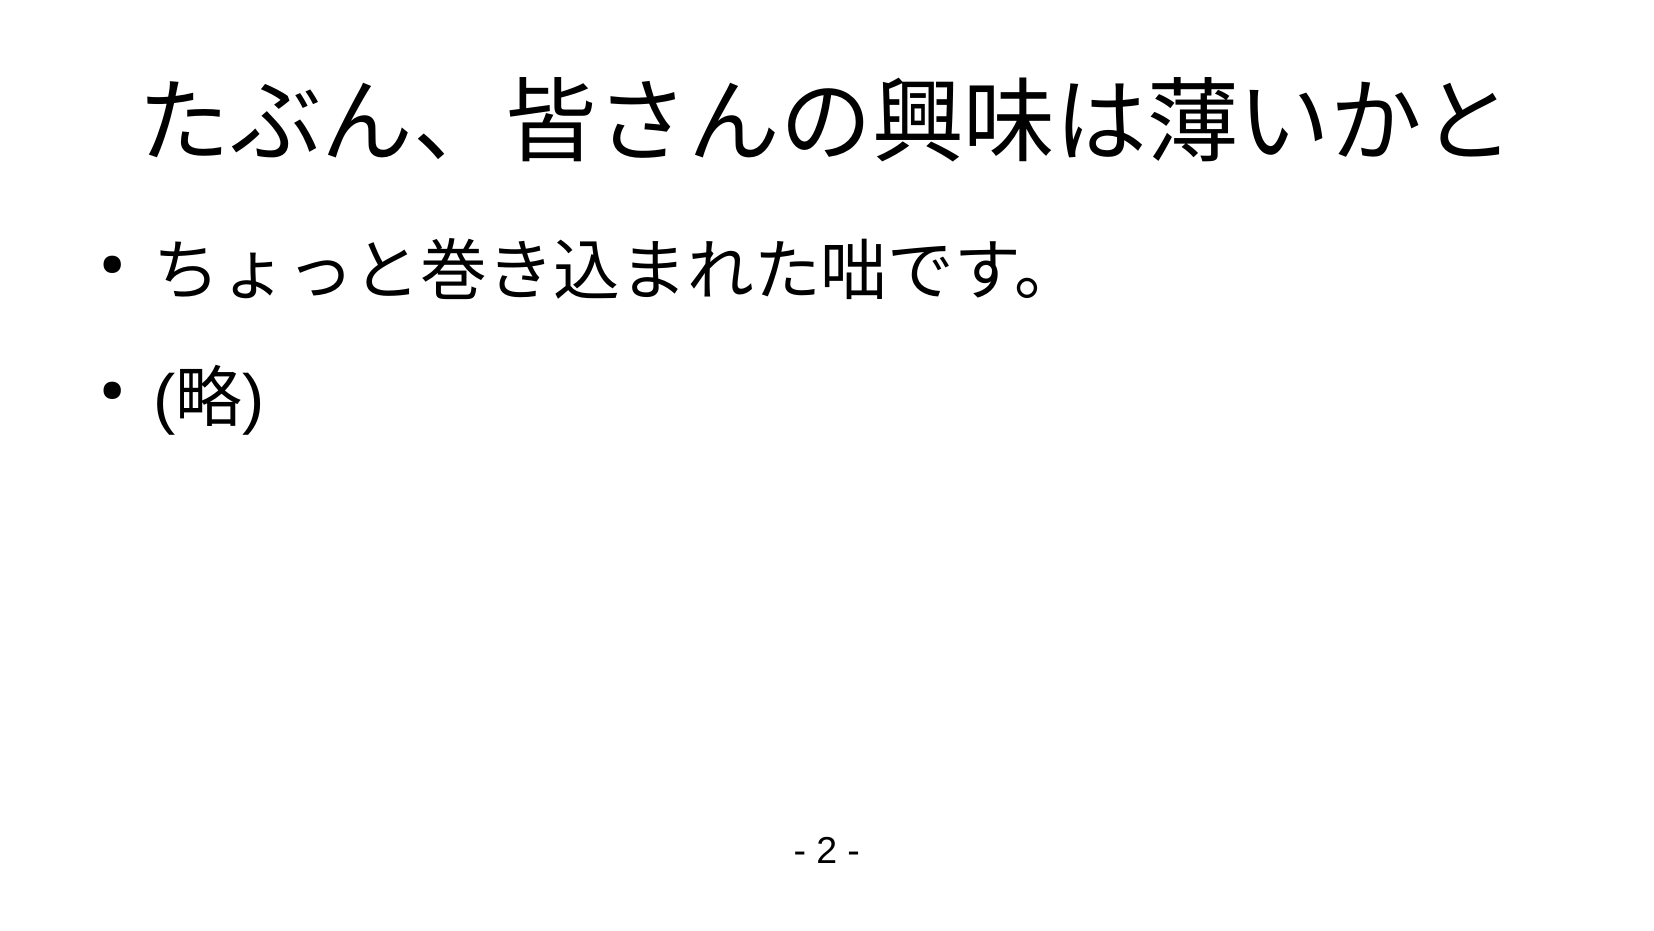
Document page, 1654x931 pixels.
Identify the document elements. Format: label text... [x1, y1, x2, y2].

list ちょっと巻き込まれた咄です。 (略) [82, 217, 1571, 758]
text_box - <number> - [703, 815, 950, 886]
title たぶん、皆さんの興味は薄いかと [82, 37, 1571, 193]
